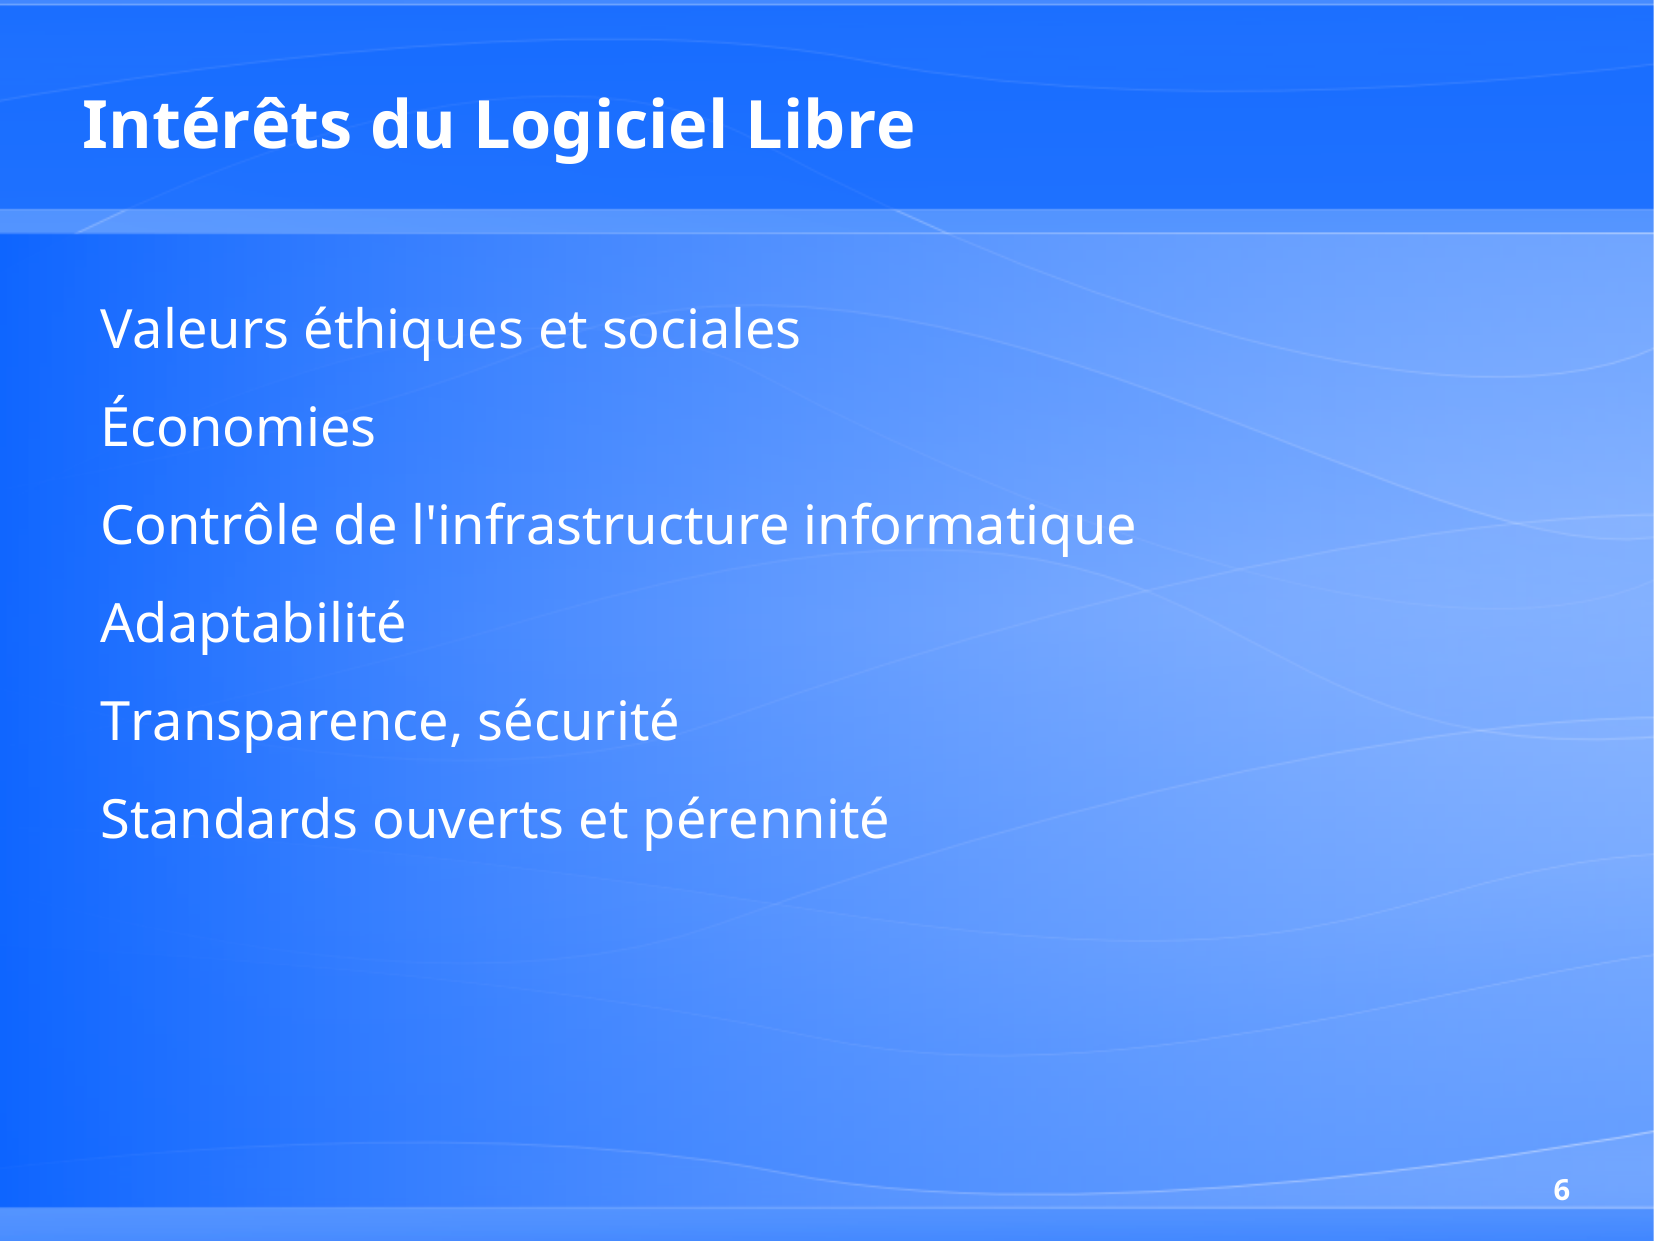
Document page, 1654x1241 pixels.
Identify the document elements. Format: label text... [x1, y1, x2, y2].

title Intérêts du Logiciel Libre [23, 15, 1625, 229]
picture [0, 0, 1654, 1241]
list Valeurs éthiques et sociales Économies Contrôle de l'infrastructure informatique Adaptabilité Transparence, sécurité Standards ouverts et pérennité [82, 290, 1571, 1108]
